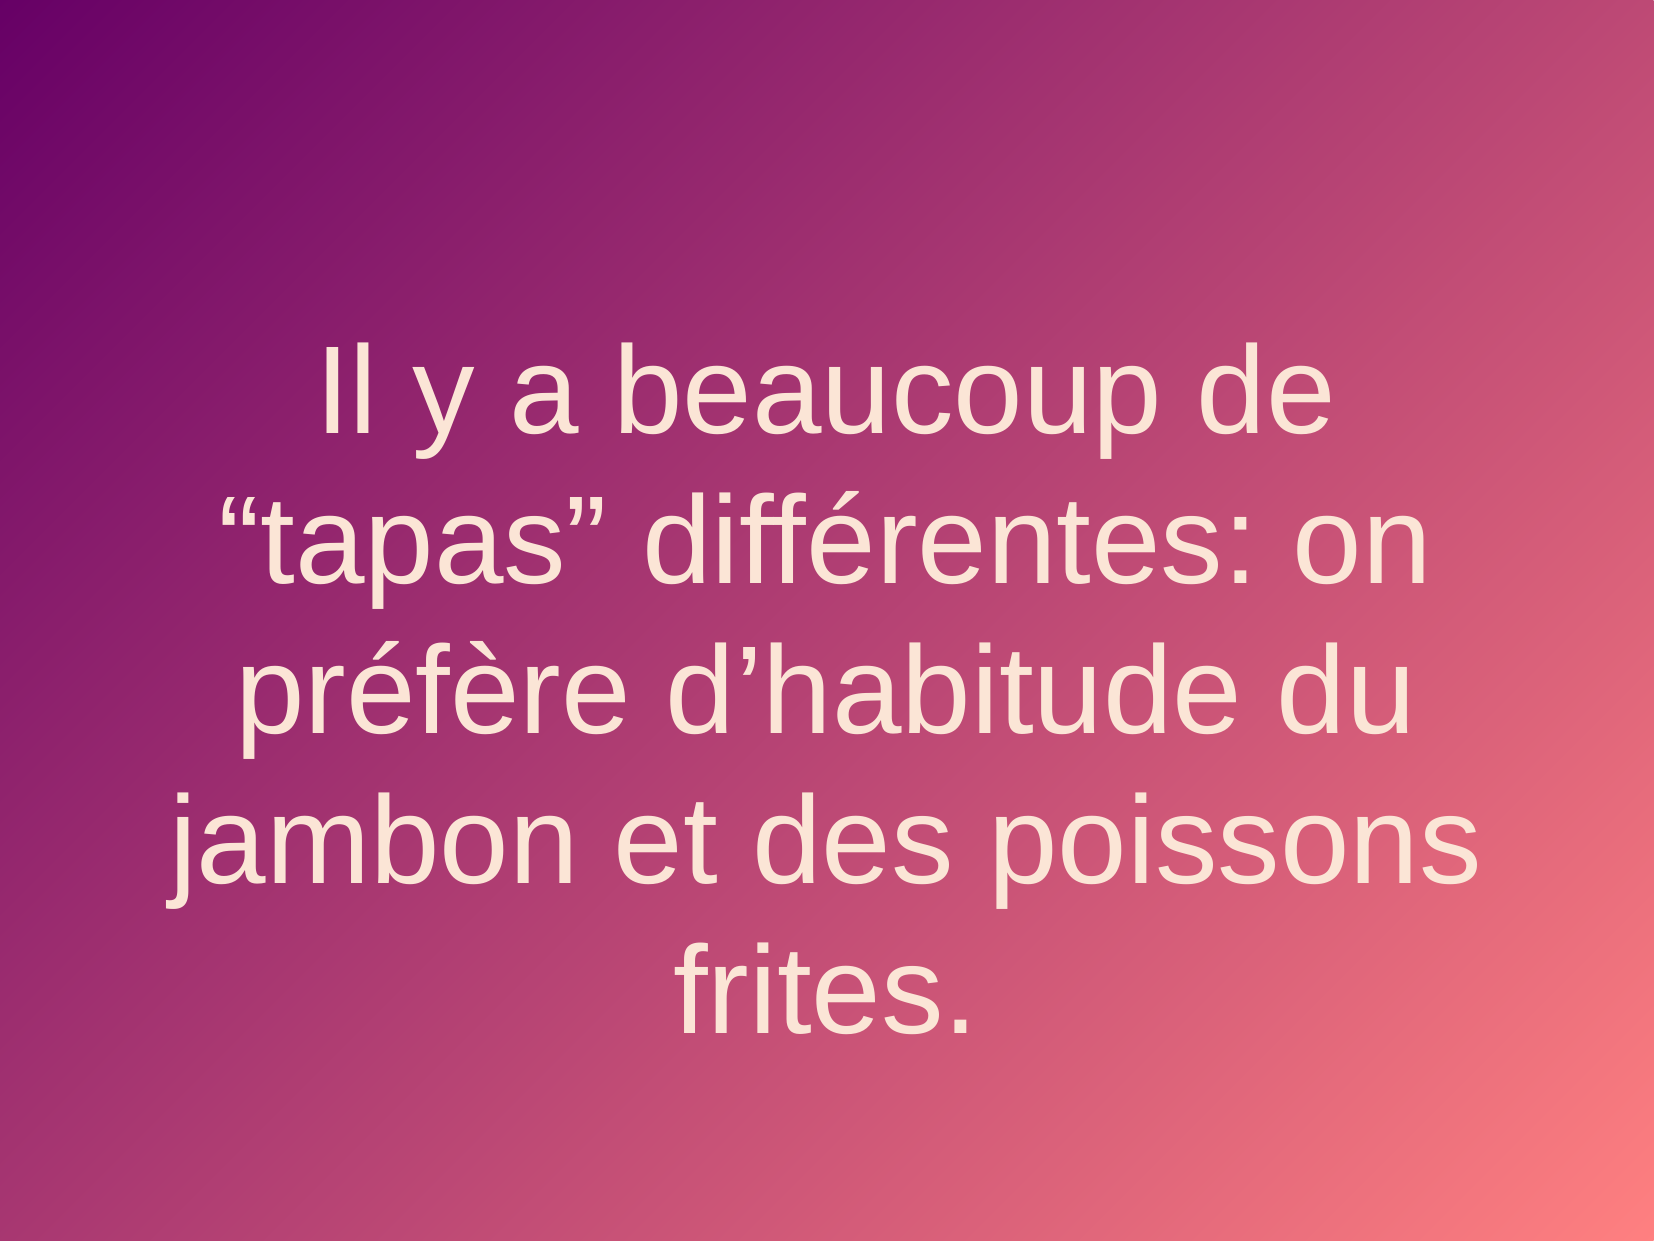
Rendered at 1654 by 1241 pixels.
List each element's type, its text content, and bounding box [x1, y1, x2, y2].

title Il y a beaucoup de “tapas” différentes: on préfère d’habitude du jambon et des poissons frites. [112, 220, 1540, 982]
